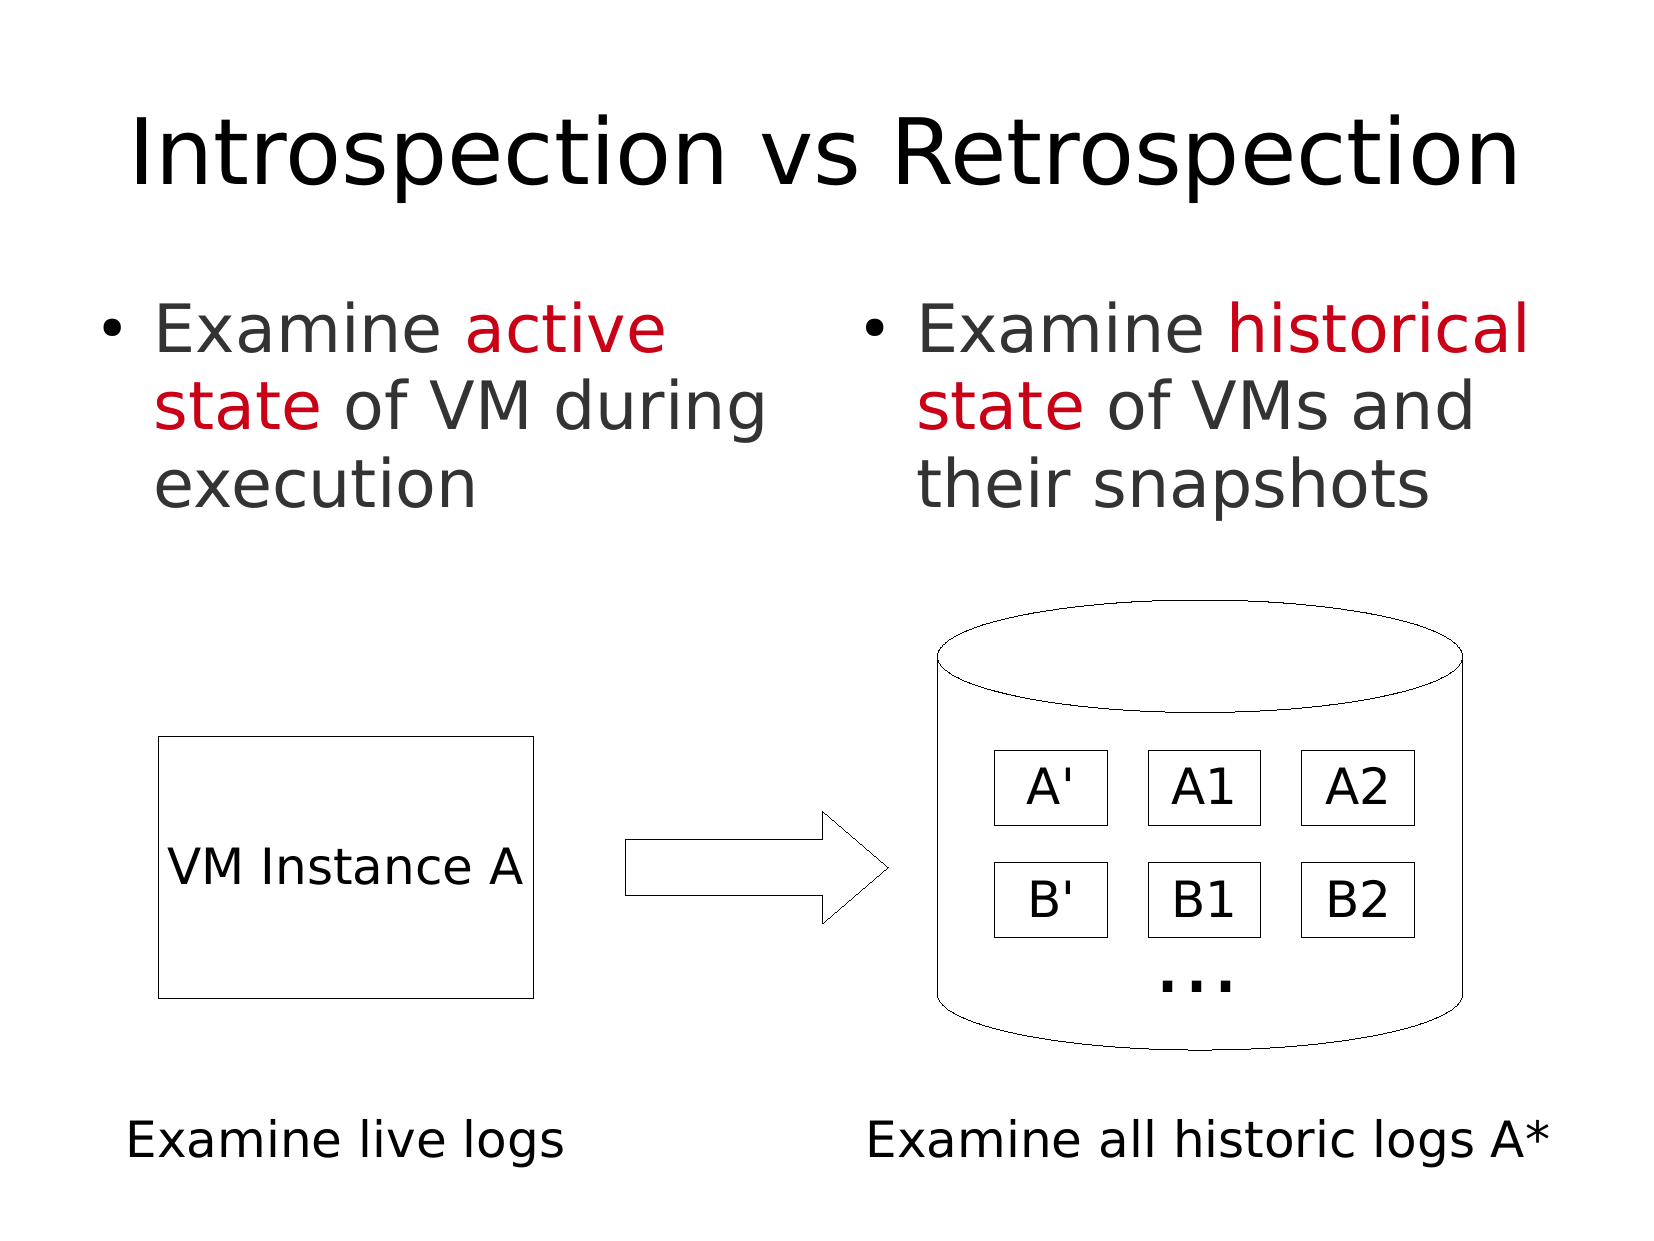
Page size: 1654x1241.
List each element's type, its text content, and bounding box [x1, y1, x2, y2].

text_box B1 [1181, 885, 1195, 896]
list Examine active state of VM during execution [82, 290, 809, 1109]
text_box B2 [1301, 862, 1415, 938]
text_box B1 [1148, 862, 1261, 900]
text_box A1 [1148, 750, 1261, 826]
text_box [625, 811, 889, 924]
text_box Examine all historic logs A* [850, 1103, 1566, 1177]
text_box ... [1138, 900, 1289, 1022]
text_box VM Instance A [158, 736, 534, 999]
text_box A2 [1301, 750, 1415, 826]
text_box [937, 660, 1463, 1051]
title Introspection vs Retrospection [82, 49, 1571, 257]
list Examine historical state of VMs and their snapshots [845, 290, 1572, 1109]
text_box A' [994, 750, 1108, 826]
text_box B' [994, 862, 1108, 938]
text_box Examine live logs [111, 1103, 581, 1177]
